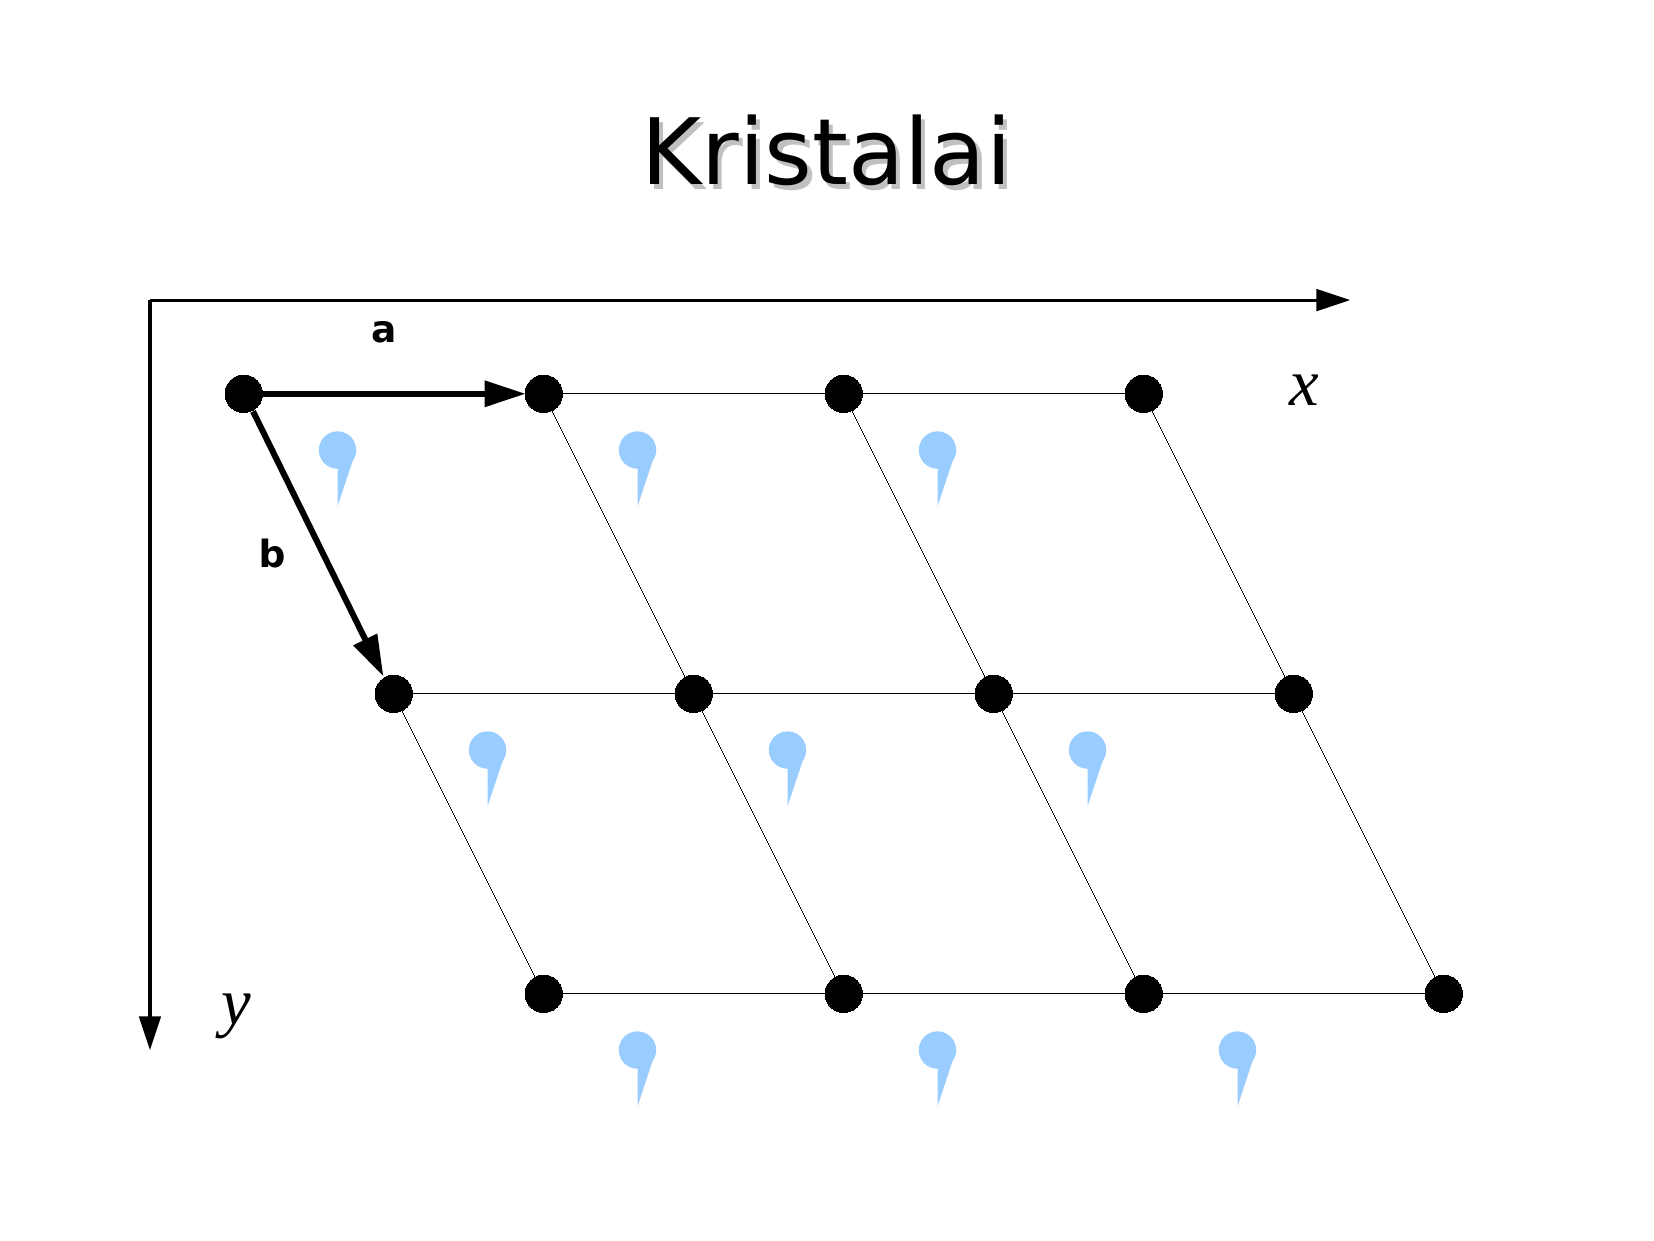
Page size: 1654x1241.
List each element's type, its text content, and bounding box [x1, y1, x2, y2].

text_box [825, 975, 863, 993]
text_box [1275, 675, 1313, 713]
text_box [1125, 994, 1163, 1013]
text_box [918, 431, 957, 507]
text_box [1425, 975, 1463, 1013]
text_box [1125, 975, 1163, 993]
title Kristalai [82, 49, 1571, 257]
text_box [768, 731, 807, 807]
text_box [1125, 375, 1163, 413]
text_box [675, 694, 713, 713]
text_box [1218, 1031, 1257, 1107]
text_box [375, 675, 413, 713]
text_box y [206, 957, 263, 1047]
text_box [618, 431, 657, 507]
text_box b [243, 525, 301, 608]
text_box [825, 394, 863, 413]
text_box [1068, 731, 1107, 807]
text_box [525, 375, 563, 413]
text_box [318, 431, 357, 507]
text_box [618, 1031, 657, 1107]
text_box [825, 994, 863, 1013]
text_box [918, 1031, 957, 1107]
text_box [468, 731, 507, 807]
text_box [525, 975, 563, 1013]
text_box [675, 675, 713, 693]
text_box a [356, 302, 413, 383]
text_box [225, 375, 263, 413]
text_box [975, 675, 1013, 693]
text_box x [1275, 338, 1332, 428]
text_box [825, 375, 863, 393]
text_box [975, 694, 1013, 713]
